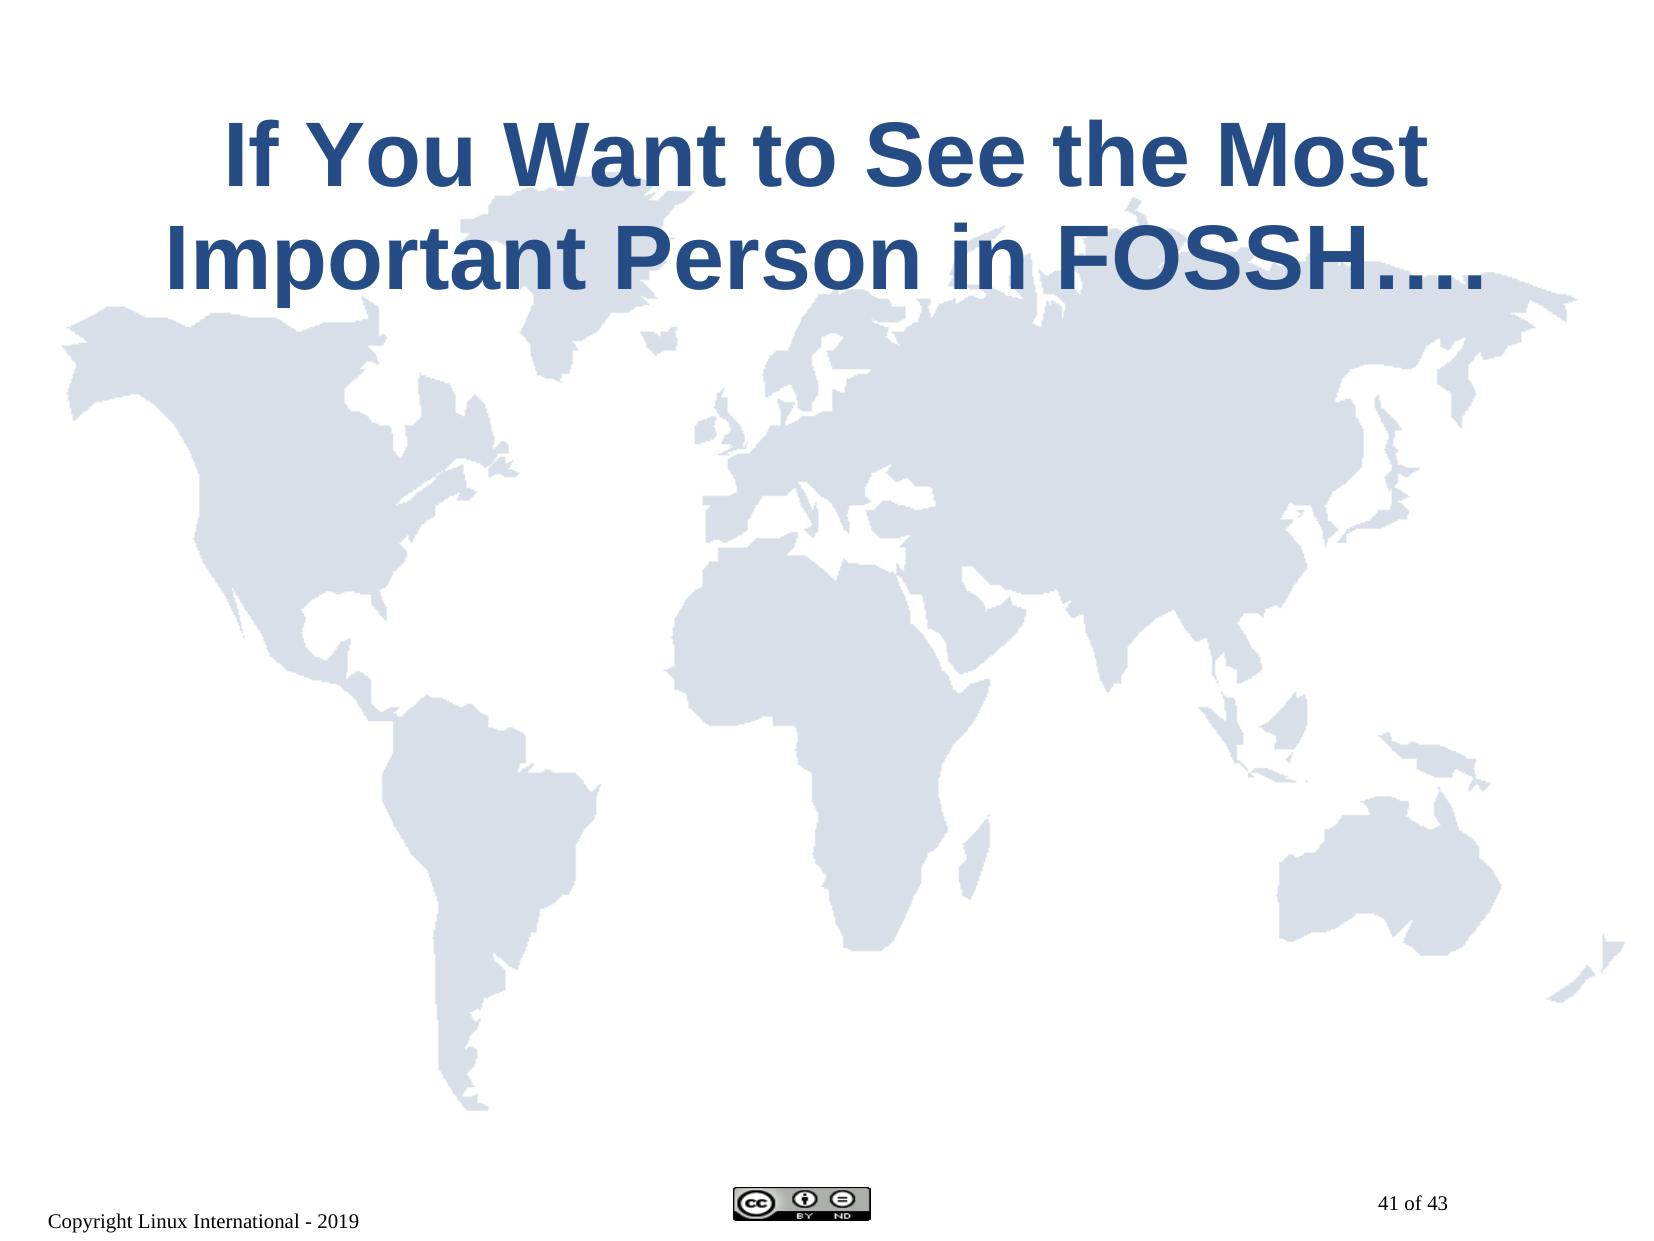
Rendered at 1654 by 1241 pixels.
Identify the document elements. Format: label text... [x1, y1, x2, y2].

picture [37, 91, 1653, 1147]
picture [733, 1187, 871, 1221]
title If You Want to See the Most Important Person in FOSSH…. [121, 102, 1533, 311]
